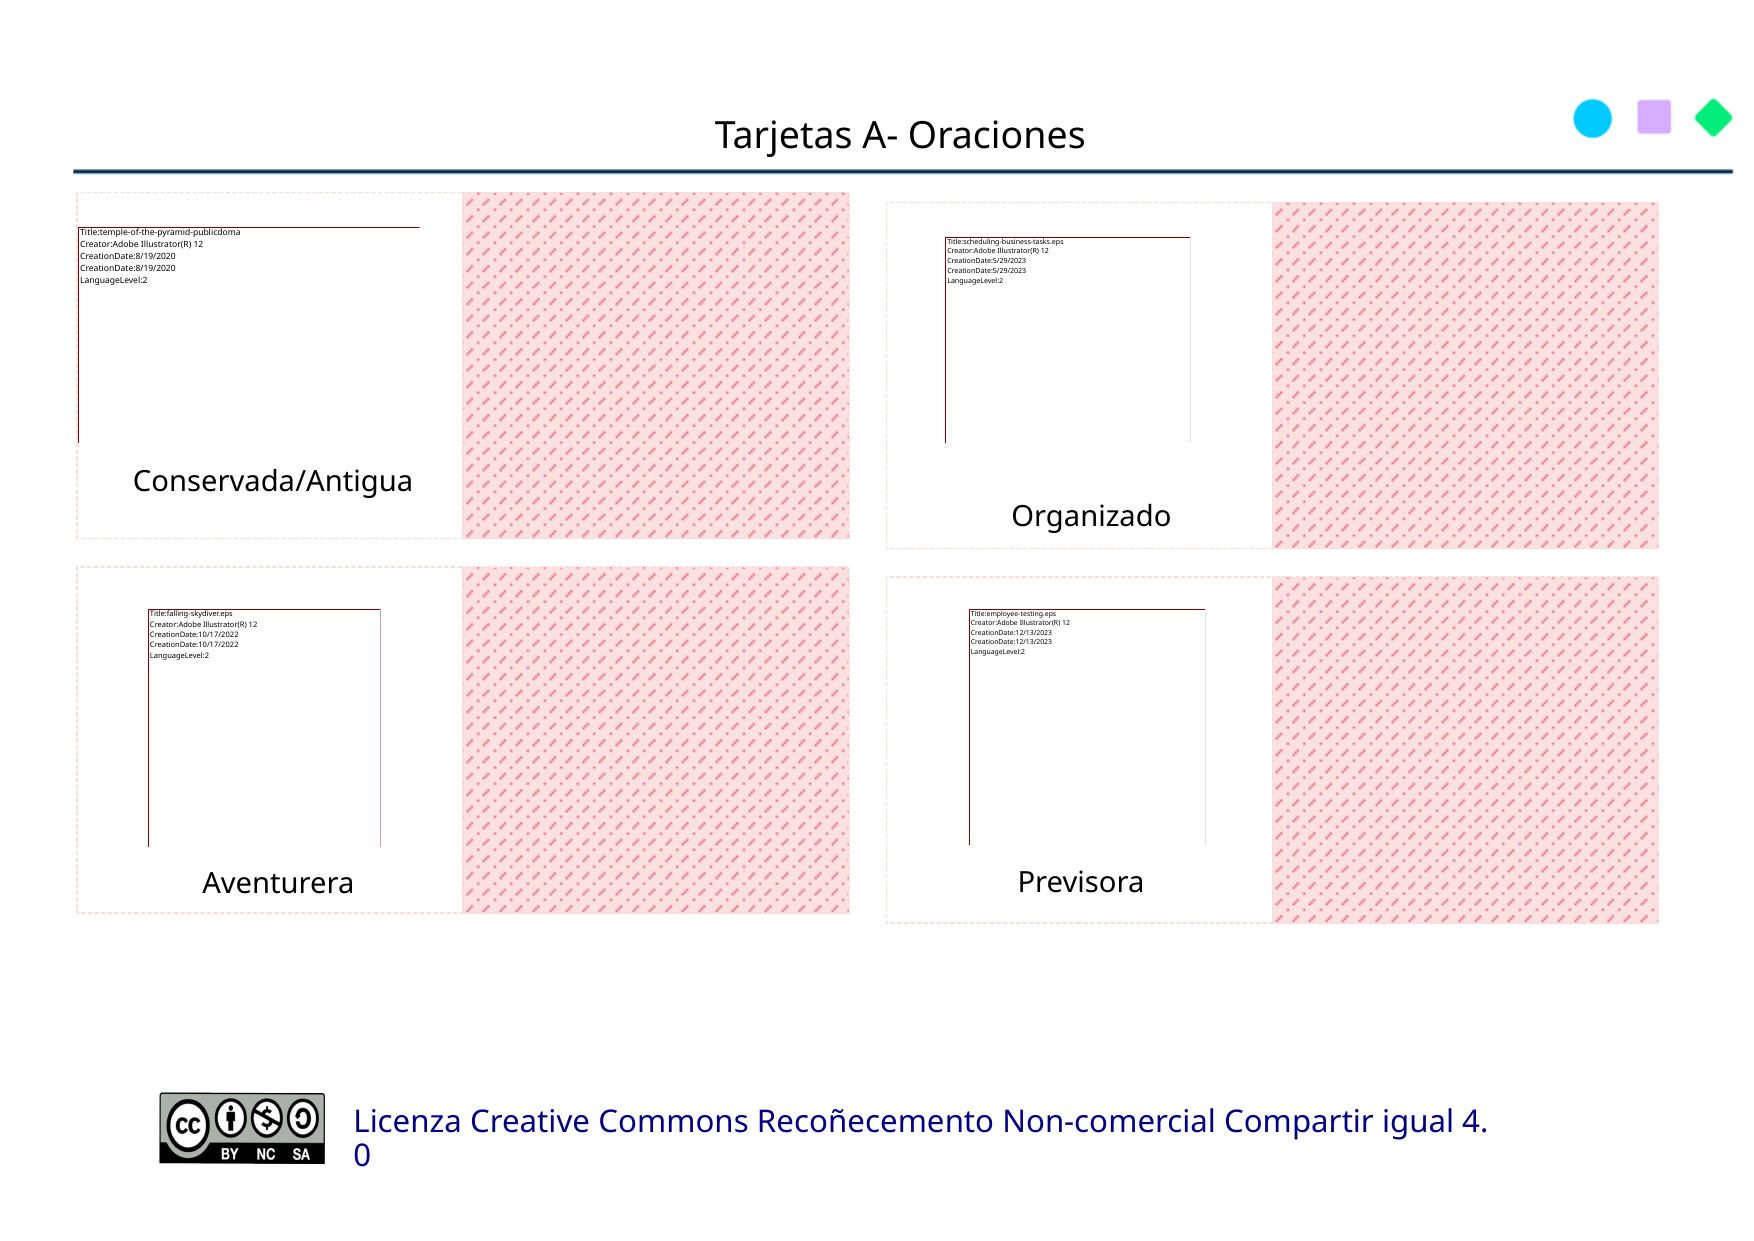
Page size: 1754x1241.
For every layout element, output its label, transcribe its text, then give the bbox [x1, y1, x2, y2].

picture [147, 608, 384, 847]
picture [944, 236, 1197, 443]
text_box Organizado [996, 487, 1176, 573]
text_box Licenza Creative Commons Recoñecemento Non-comercial Compartir igual 4.0 [338, 1072, 1506, 1170]
text_box [463, 192, 849, 539]
text_box Previsora [1002, 853, 1180, 939]
picture [77, 226, 420, 443]
picture [59, 70, 1743, 197]
picture [968, 608, 1206, 845]
picture [159, 1092, 325, 1164]
text_box Aventurera [187, 855, 364, 941]
text_box [463, 567, 849, 914]
text_box Conservada/Antigua [118, 453, 410, 539]
text_box [1272, 577, 1659, 924]
text_box [1272, 202, 1659, 549]
